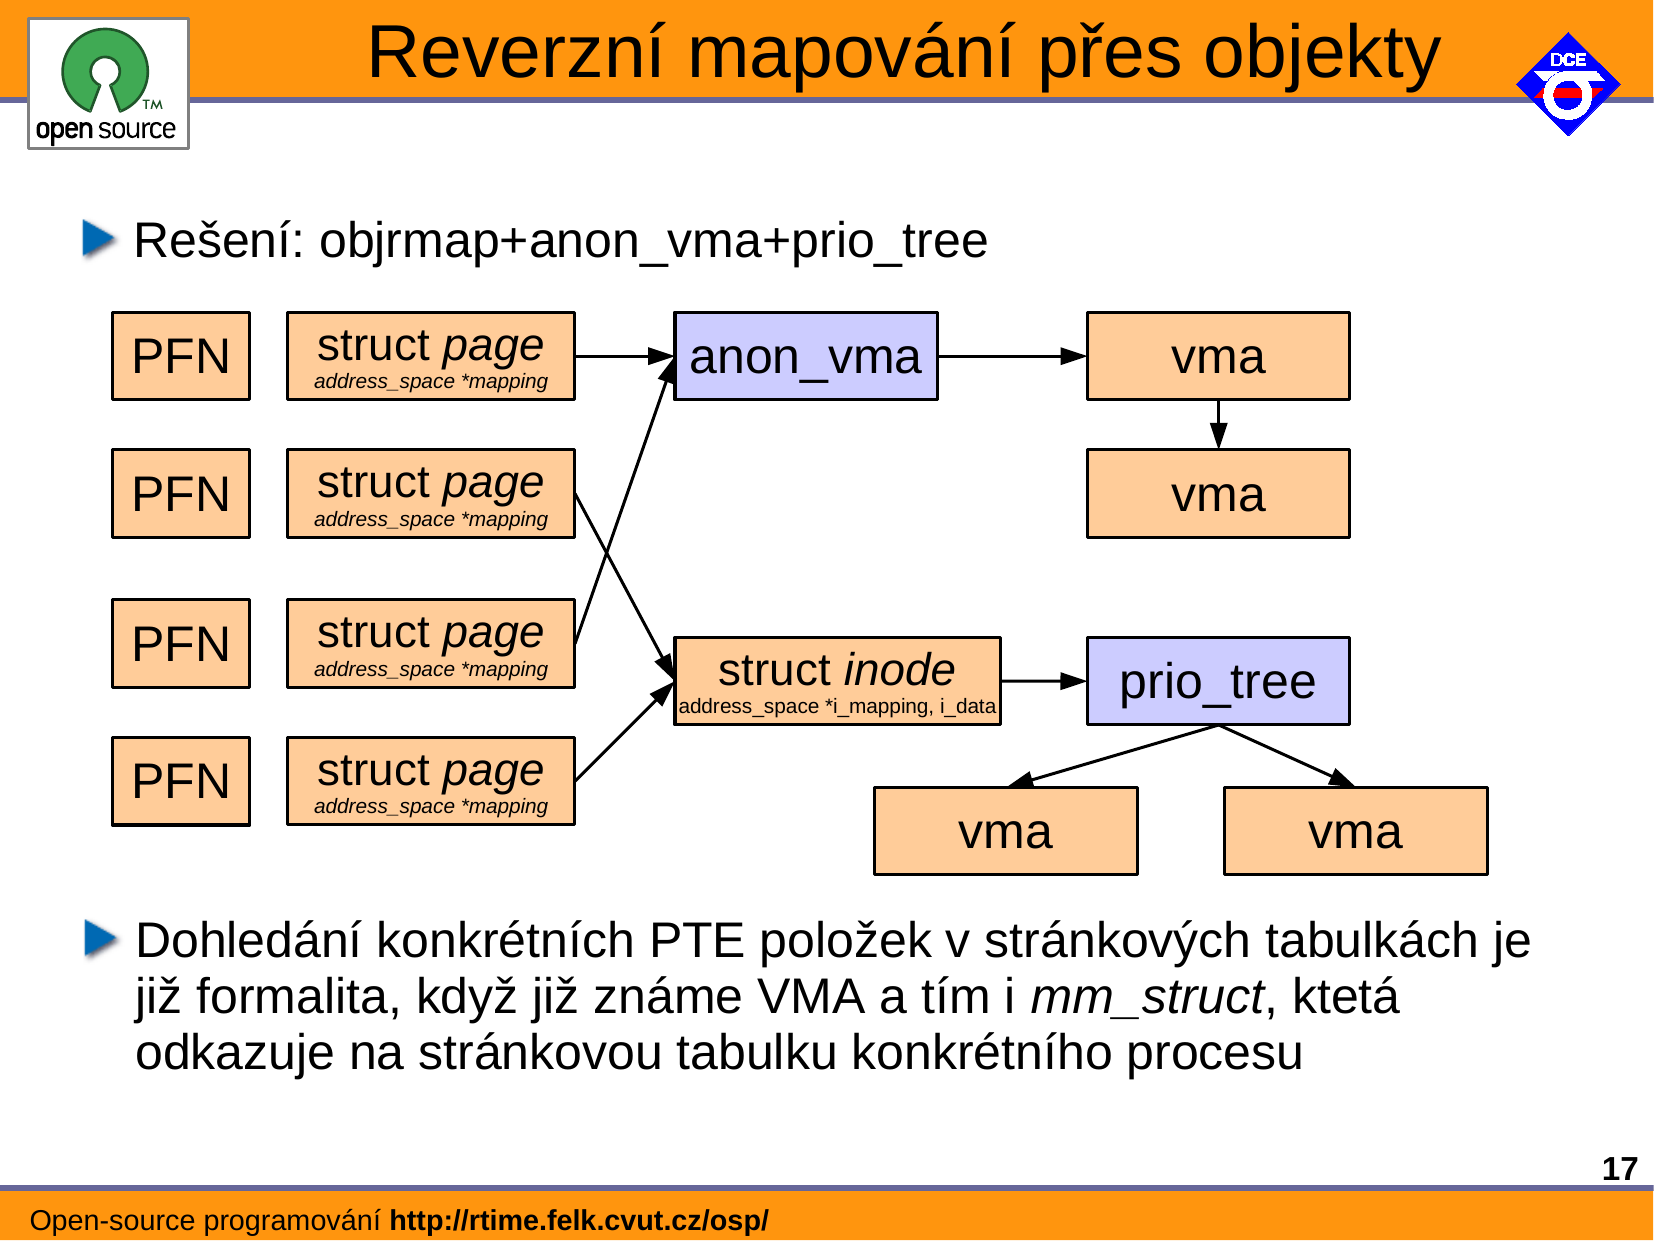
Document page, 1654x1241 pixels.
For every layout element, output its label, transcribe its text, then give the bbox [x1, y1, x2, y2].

text_box prio_tree [1087, 637, 1350, 725]
text_box vma [1224, 787, 1488, 875]
title Reverzní mapování přes objekty [178, 4, 1631, 98]
text_box PFN [112, 449, 250, 538]
text_box vma [1087, 449, 1350, 538]
text_box struct page address_space *mapping [287, 312, 575, 400]
text_box struct page address_space *mapping [287, 599, 575, 688]
text_box anon_vma [675, 312, 938, 400]
text_box PFN [112, 737, 250, 826]
text_box vma [874, 787, 1138, 875]
text_box PFN [112, 312, 250, 400]
list Rešení: objrmap+anon_vma+prio_tree [62, 212, 1586, 299]
text_box struct inode address_space *i_mapping, i_data [675, 637, 1001, 725]
text_box PFN [112, 599, 250, 688]
list Dohledání konkrétních PTE položek v stránkových tabulkách je již formalita, když již známe VMA a tím i mm_struct, ktetá odkazuje na stránkovou tabulku konkrétního procesu [64, 912, 1588, 1100]
text_box struct page address_space *mapping [287, 449, 575, 538]
text_box vma [1087, 312, 1350, 400]
text_box struct page address_space *mapping [287, 737, 575, 825]
